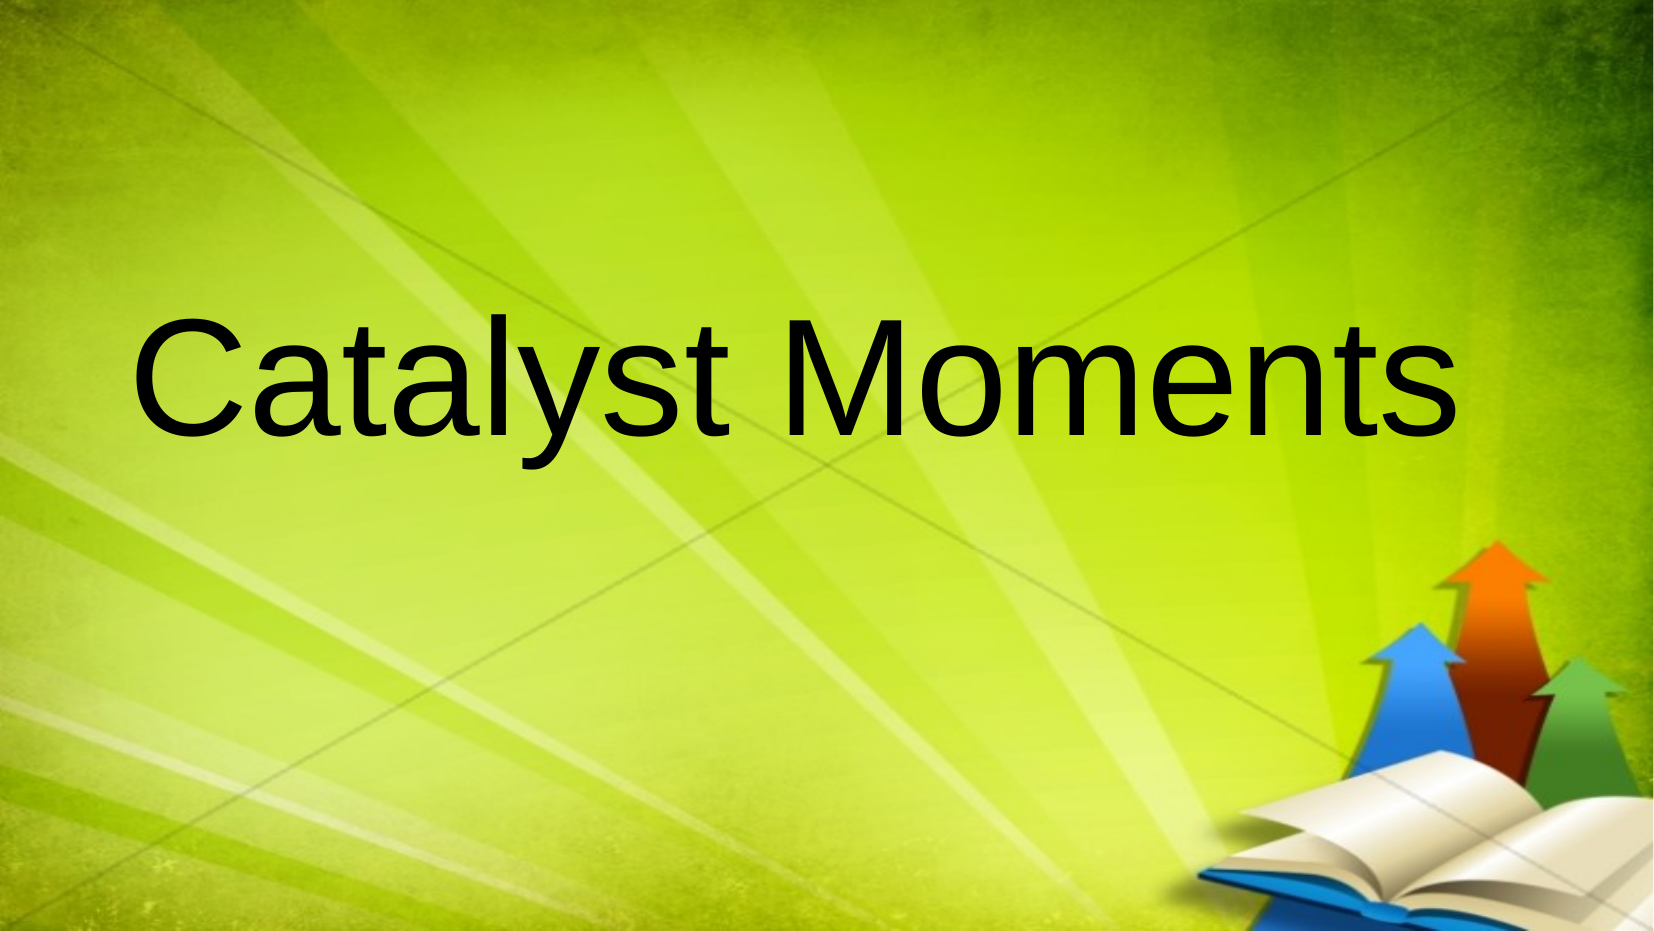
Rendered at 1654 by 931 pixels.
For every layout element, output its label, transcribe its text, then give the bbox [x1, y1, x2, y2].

picture [0, 0, 1654, 931]
title Catalyst Moments [75, 284, 1564, 471]
